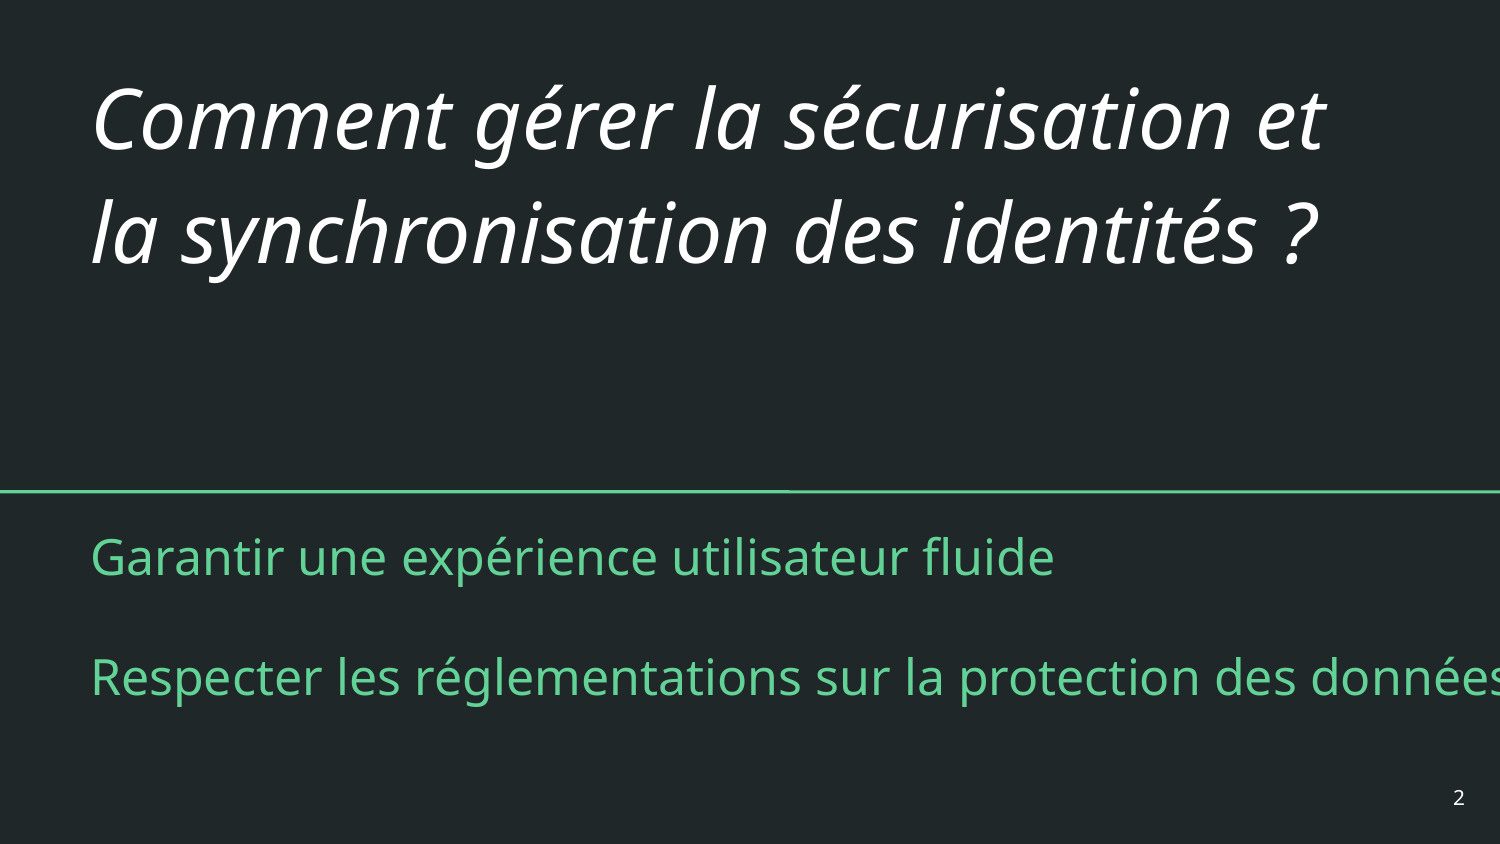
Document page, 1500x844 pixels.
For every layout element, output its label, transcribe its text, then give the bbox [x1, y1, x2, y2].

title Comment gérer la sécurisation et la synchronisation des identités ? [75, 45, 1426, 464]
slide_number <numéro> [1389, 764, 1480, 830]
text_box Garantir une expérience utilisateur fluide Respecter les réglementations sur la protection des données [75, 509, 1500, 721]
